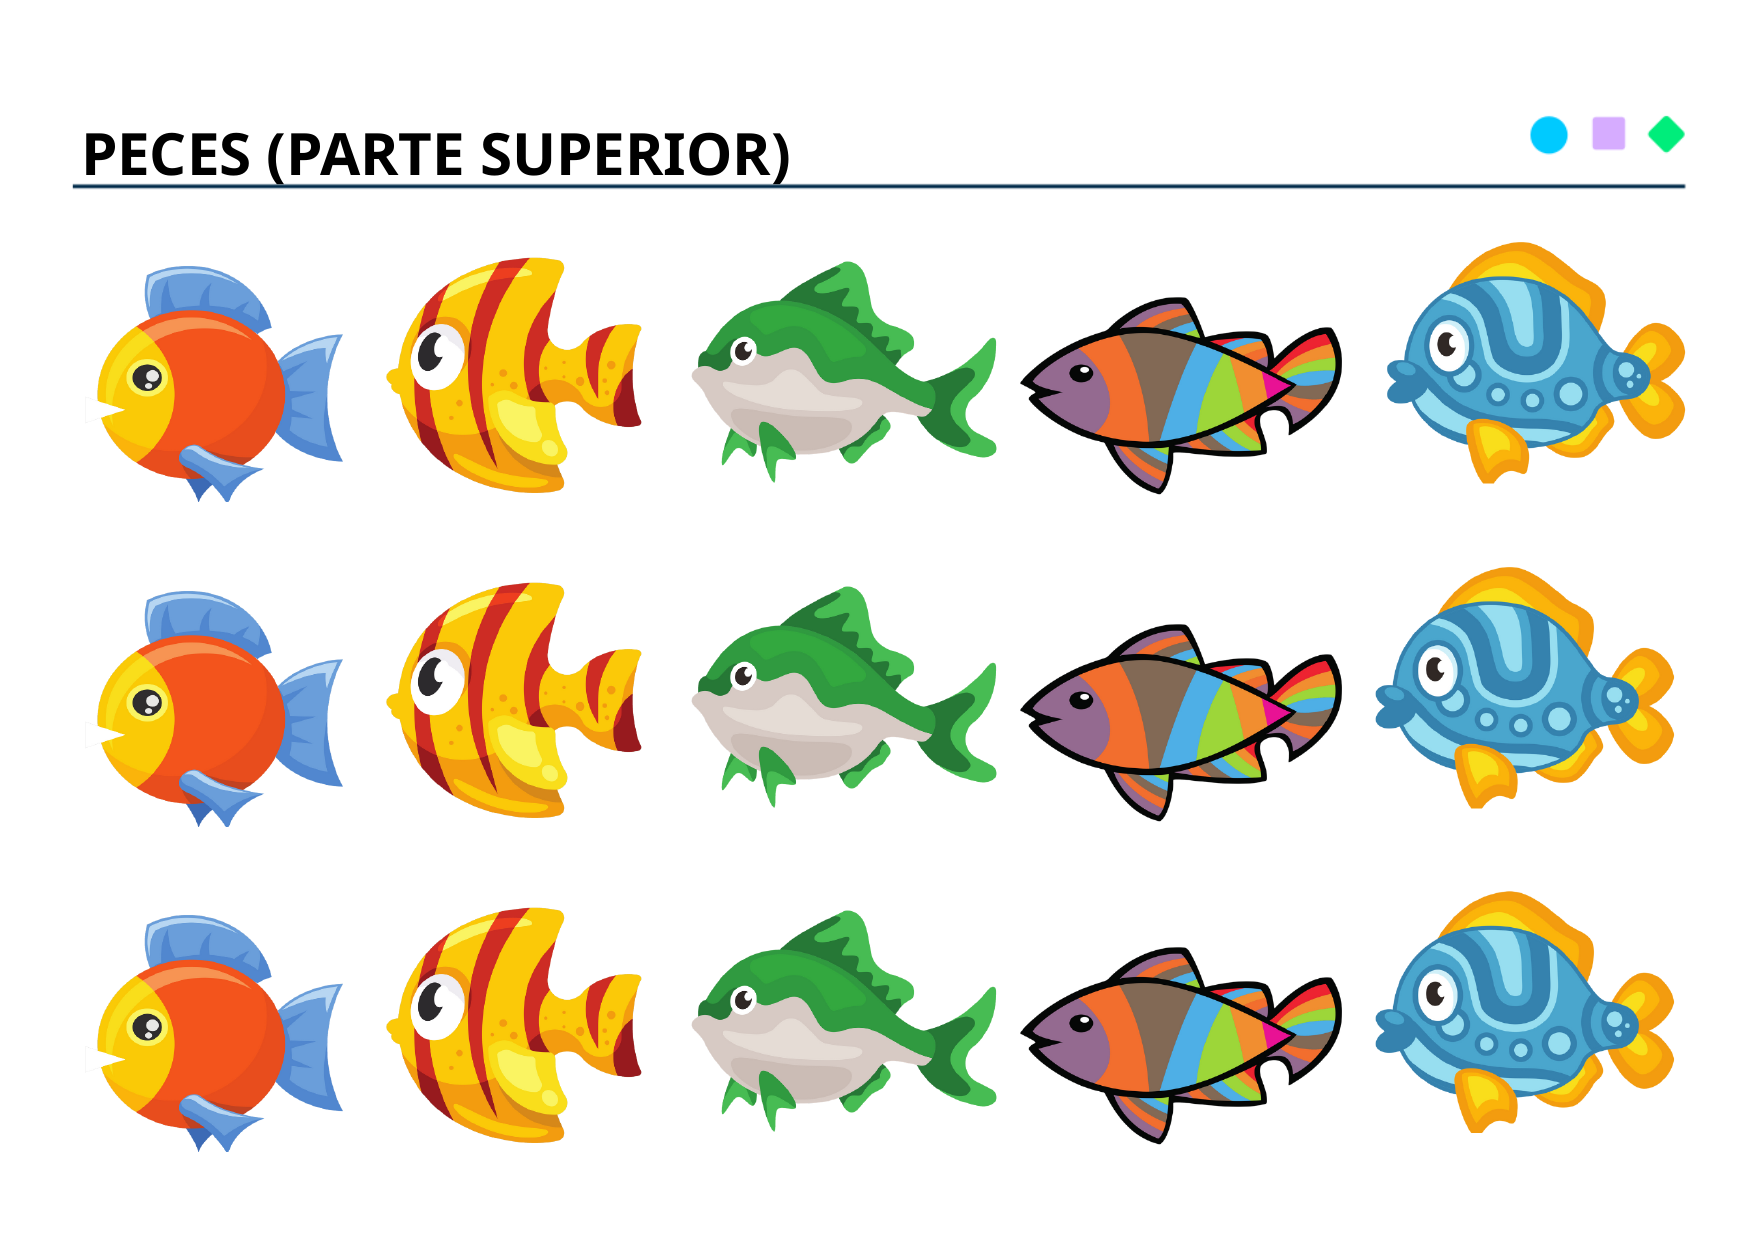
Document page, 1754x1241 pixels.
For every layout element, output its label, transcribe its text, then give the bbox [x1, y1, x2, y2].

picture [383, 561, 650, 827]
picture [383, 236, 650, 502]
picture [689, 885, 1004, 1152]
picture [689, 236, 1004, 502]
picture [59, 258, 355, 502]
picture [59, 908, 355, 1152]
picture [1011, 928, 1359, 1152]
picture [383, 885, 650, 1152]
text_box PECES (PARTE SUPERIOR) [66, 106, 1211, 225]
picture [59, 88, 1695, 211]
picture [1011, 605, 1359, 829]
picture [1369, 561, 1684, 827]
picture [1380, 236, 1695, 502]
picture [689, 561, 1004, 827]
picture [1011, 278, 1359, 502]
picture [1369, 885, 1684, 1152]
picture [59, 583, 355, 827]
